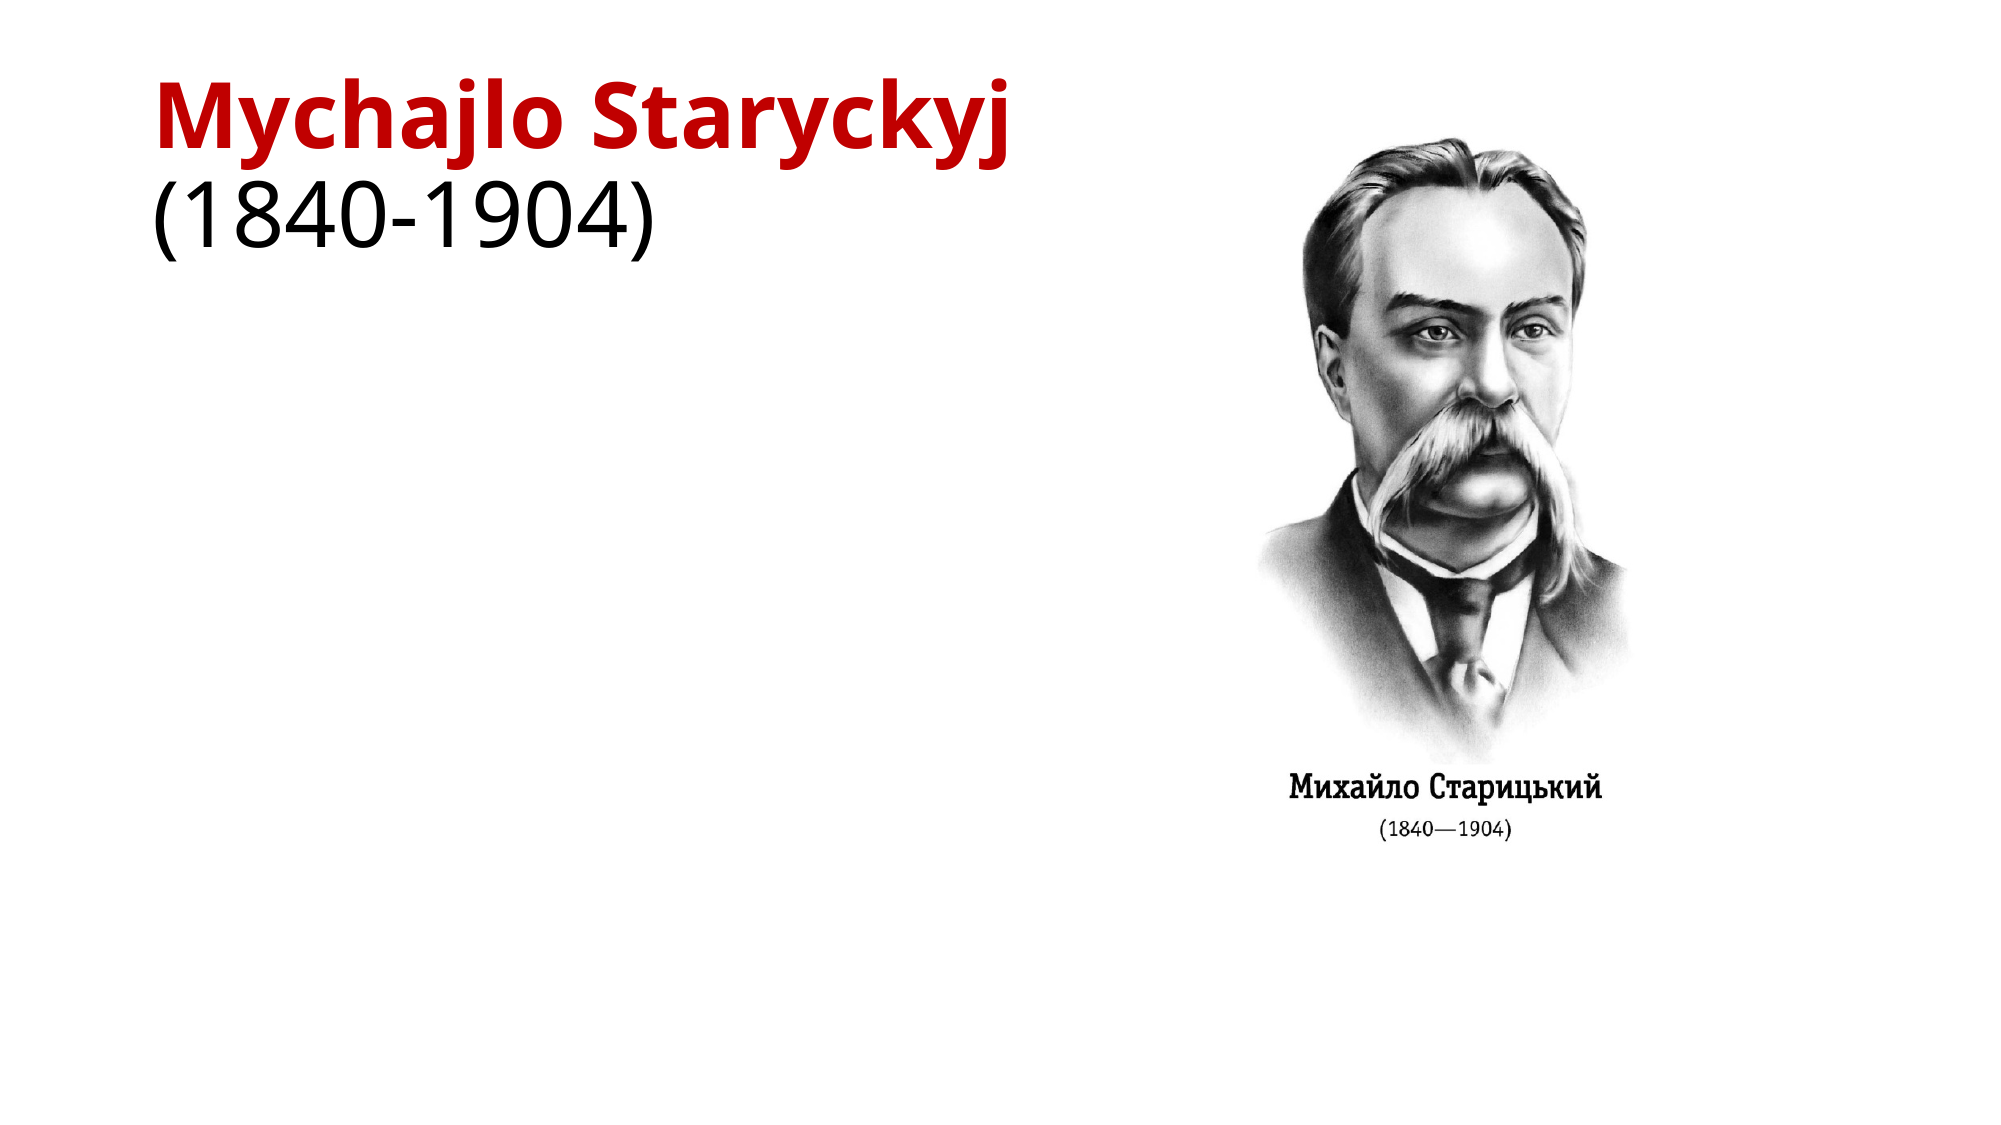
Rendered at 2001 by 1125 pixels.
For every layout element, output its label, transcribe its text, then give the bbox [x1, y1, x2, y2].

picture [1114, 102, 1776, 1038]
title Mychajlo Staryckyj (1840-1904) [137, 59, 1863, 278]
